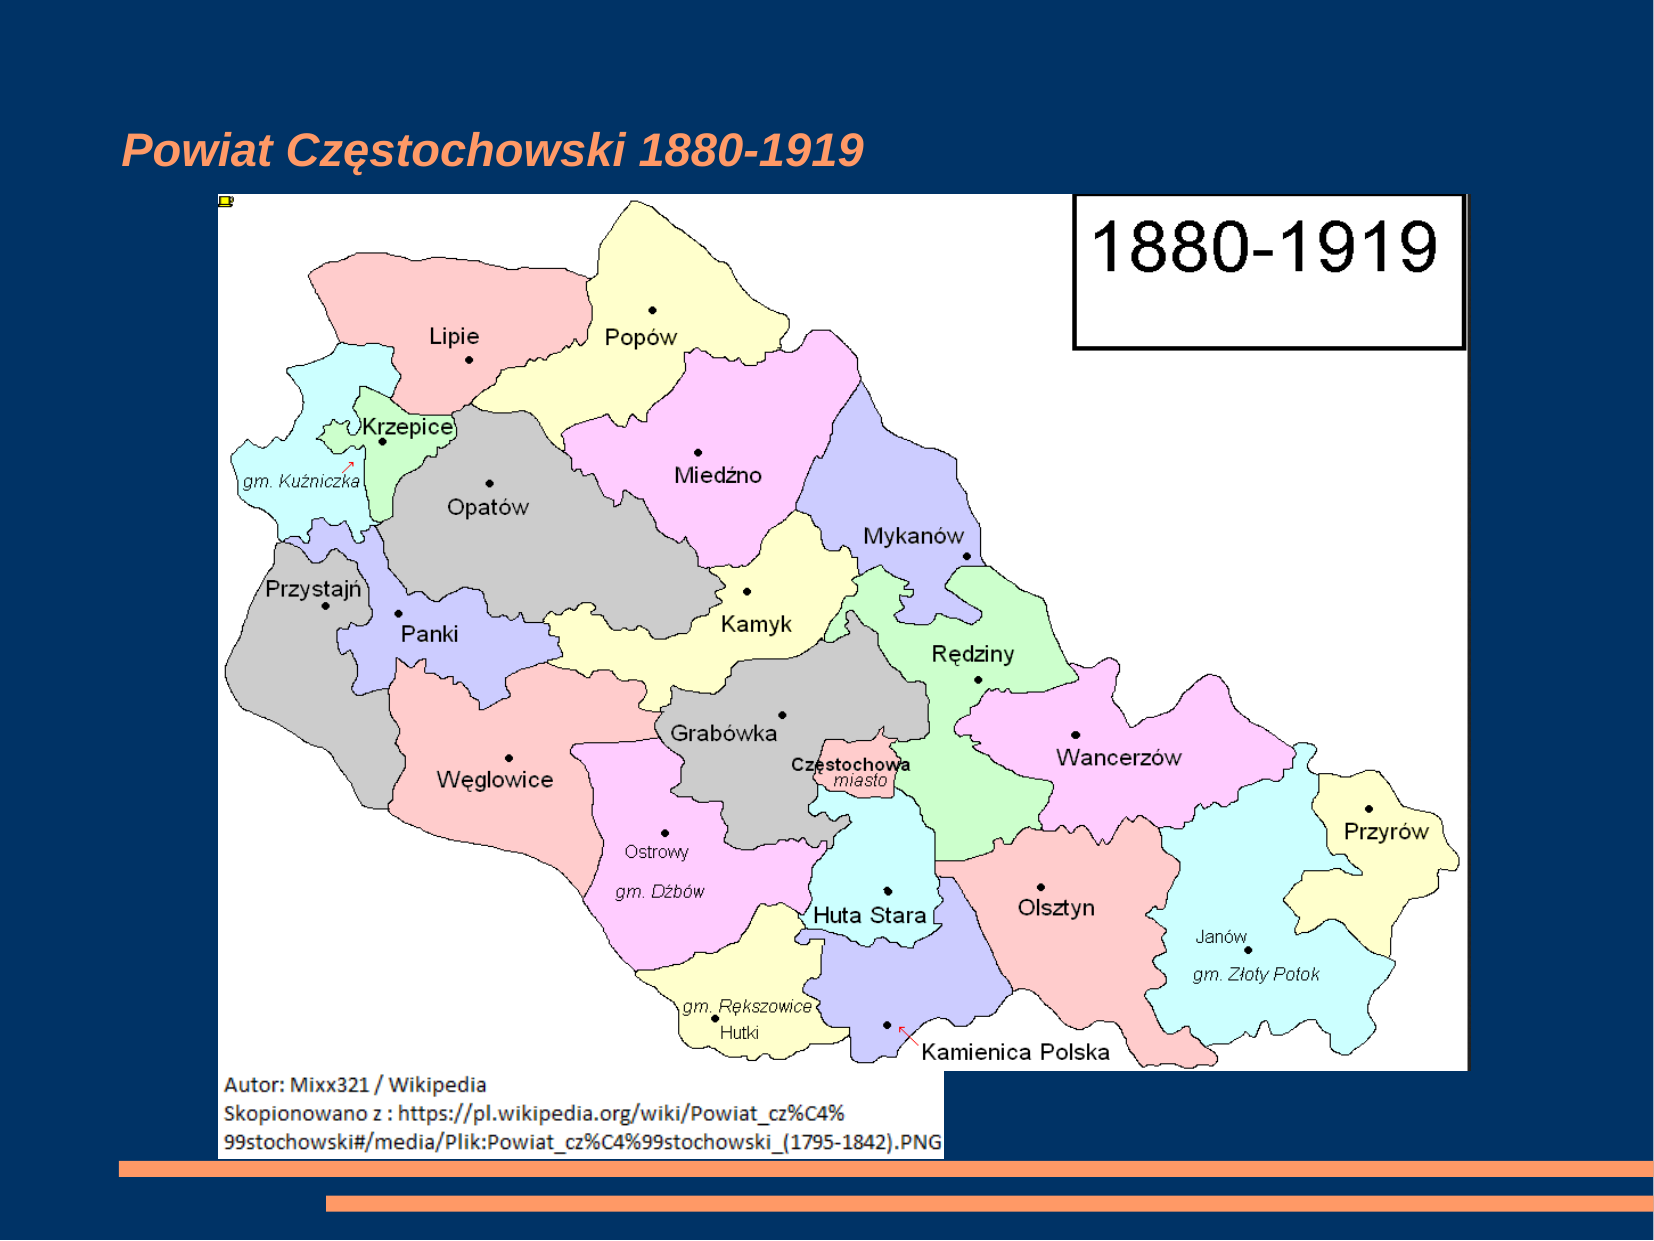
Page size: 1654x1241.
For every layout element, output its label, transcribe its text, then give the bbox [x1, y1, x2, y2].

picture [218, 194, 1471, 1159]
title Powiat Częstochowski 1880-1919 [121, 46, 1534, 254]
